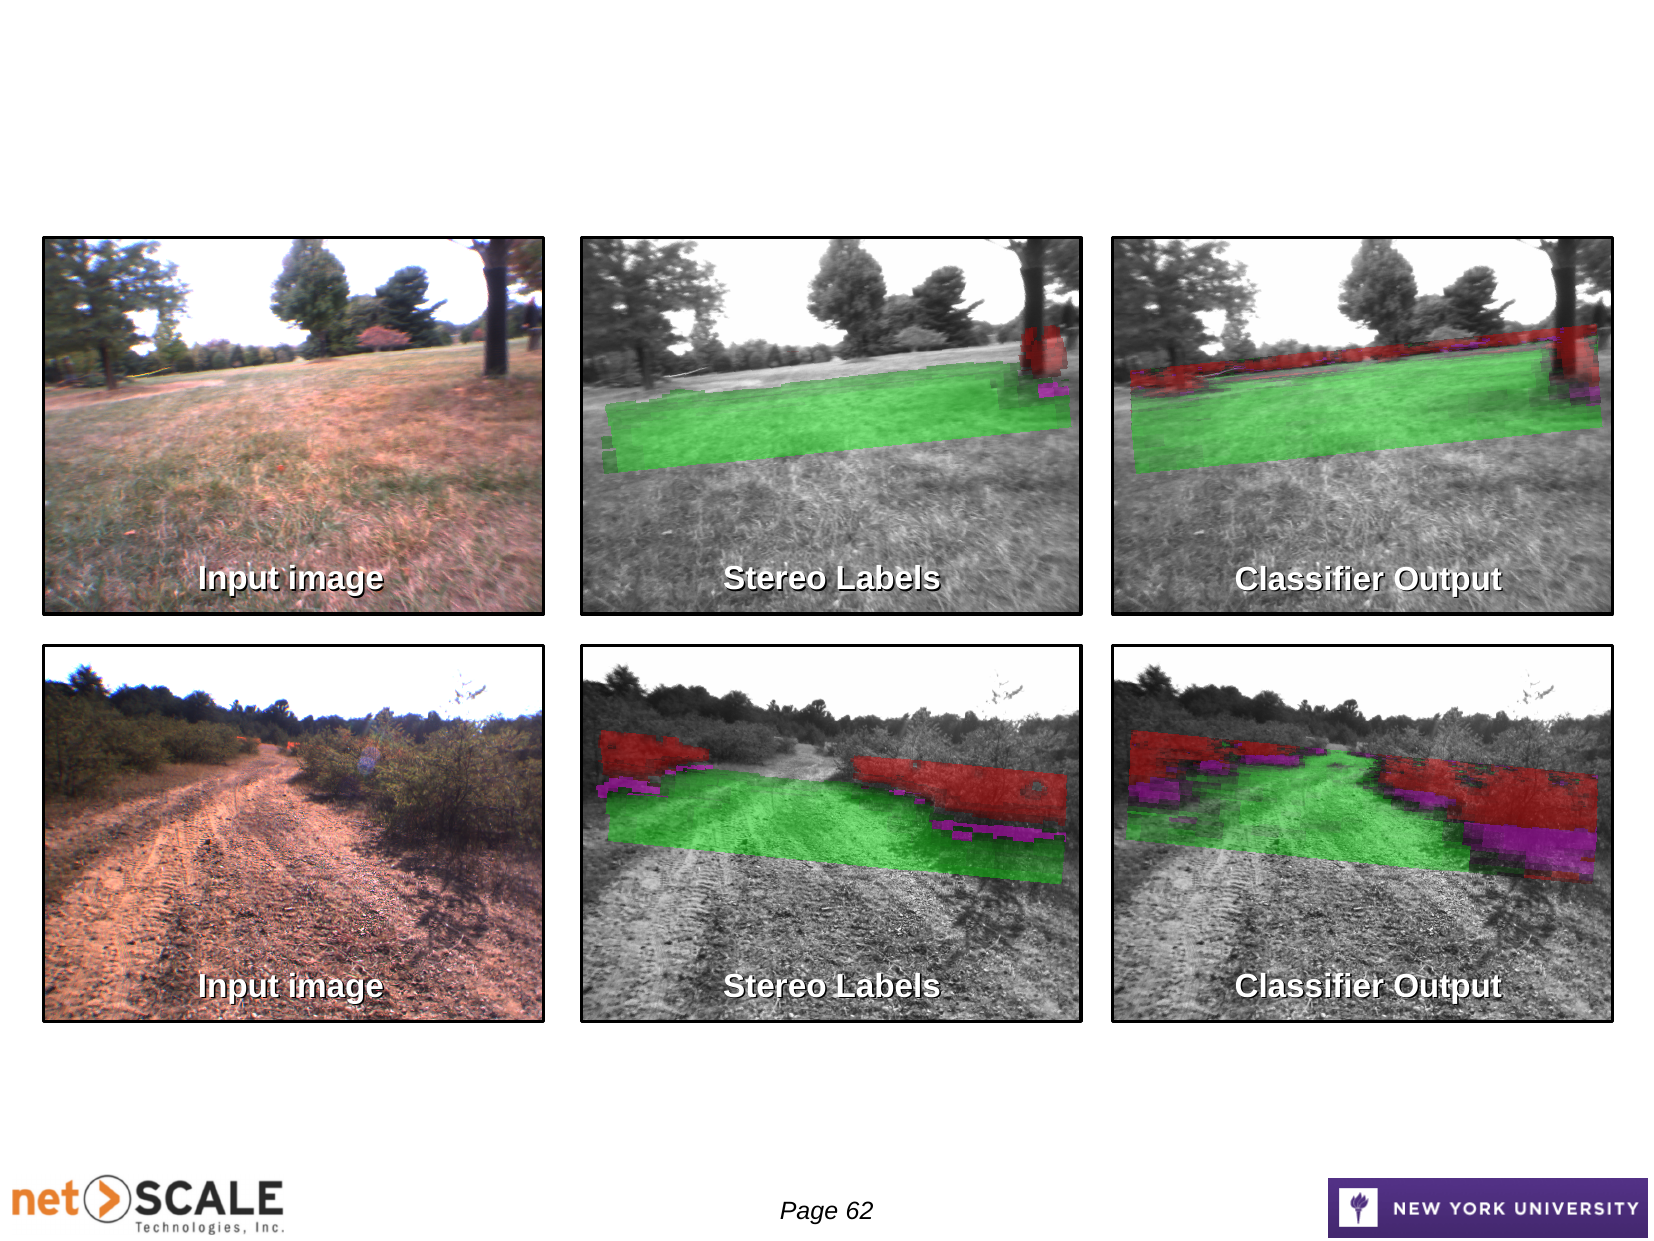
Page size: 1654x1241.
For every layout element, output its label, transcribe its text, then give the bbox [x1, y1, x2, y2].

text_box Stereo Labels [617, 559, 1047, 603]
text_box Classifier Output [1107, 560, 1630, 604]
text_box Input image [121, 967, 461, 1011]
picture [12, 1174, 284, 1235]
picture [1114, 646, 1611, 967]
picture [1114, 604, 1611, 613]
picture [1328, 1178, 1648, 1238]
picture [582, 646, 1080, 1020]
text_box Input image [121, 559, 461, 603]
picture [45, 239, 543, 613]
text_box Classifier Output [1107, 967, 1630, 1011]
picture [1114, 1011, 1611, 1020]
picture [1114, 239, 1611, 560]
text_box Stereo Labels [617, 967, 1047, 1011]
picture [582, 239, 1080, 613]
picture [45, 646, 543, 1020]
